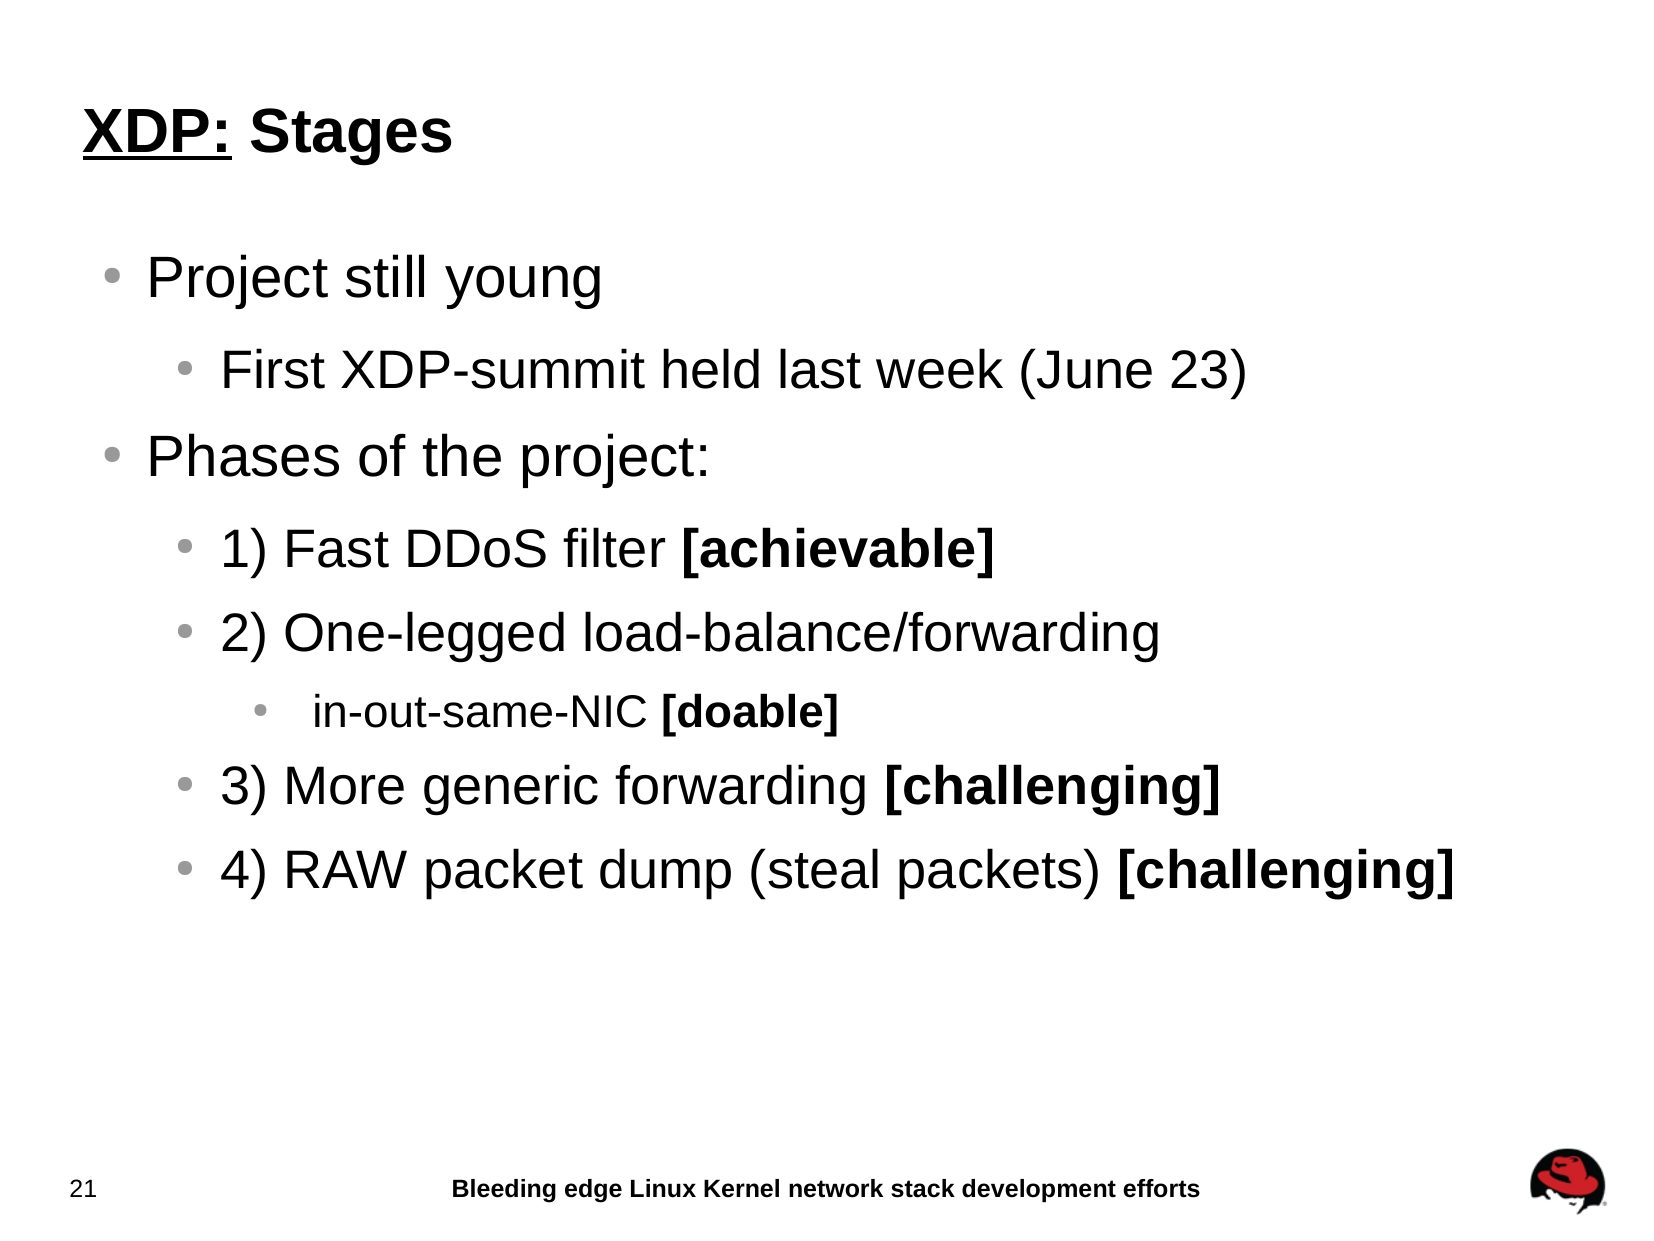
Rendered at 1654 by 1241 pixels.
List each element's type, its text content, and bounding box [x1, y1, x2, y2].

picture [1529, 1146, 1613, 1224]
title XDP: Stages [82, 37, 1571, 226]
list Project still young First XDP-summit held last week (June 23) Phases of the project: 1) Fast DDoS filter [achievable] 2) One-legged load-balance/forwarding in-out-same-NIC [doable] 3) More generic forwarding [challenging] 4) RAW packet dump (steal packets) [challenging] [86, 244, 1576, 1039]
